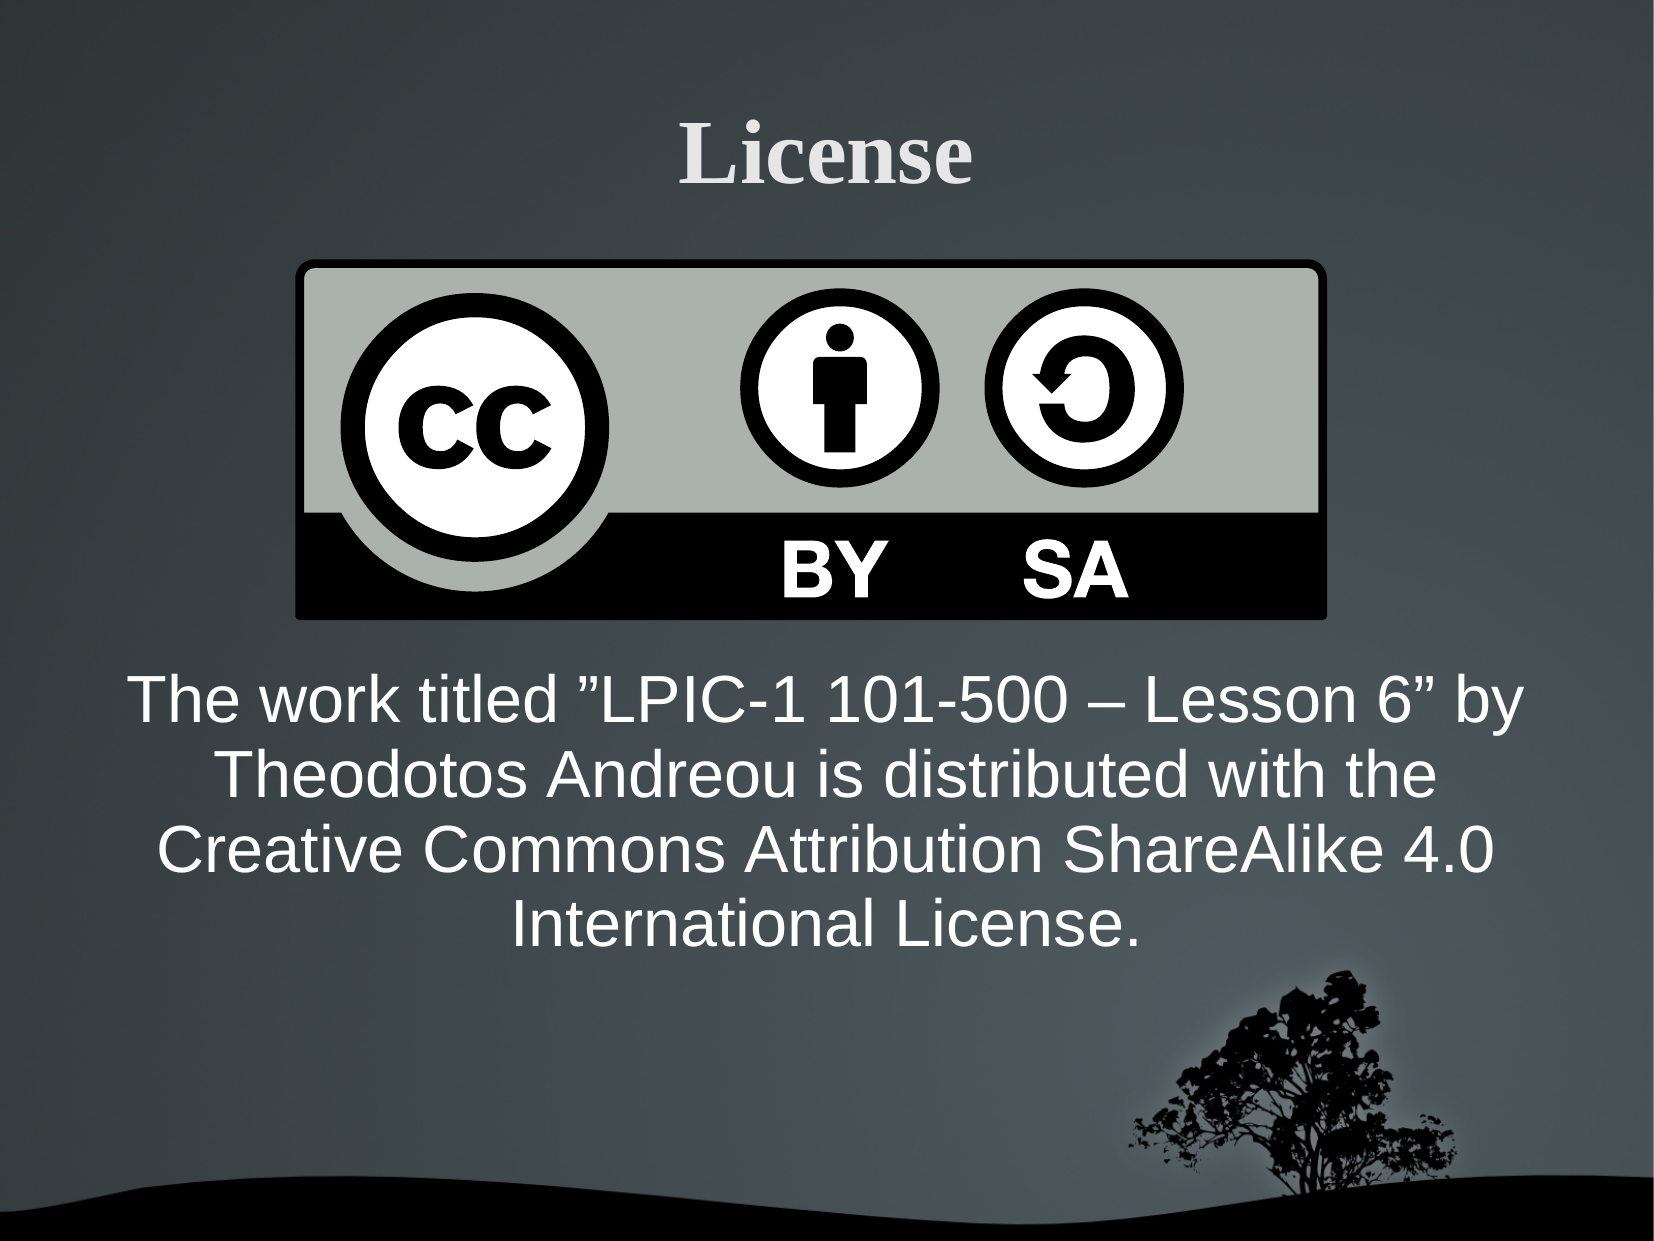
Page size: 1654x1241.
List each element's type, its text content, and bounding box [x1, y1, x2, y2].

title License [82, 49, 1571, 257]
picture [0, 0, 1654, 1241]
subtitle The work titled ”LPIC-1 101-500 – Lesson 6” by Theodotos Andreou is distributed with the Creative Commons Attribution ShareAlike 4.0 International License. [82, 290, 1571, 1109]
